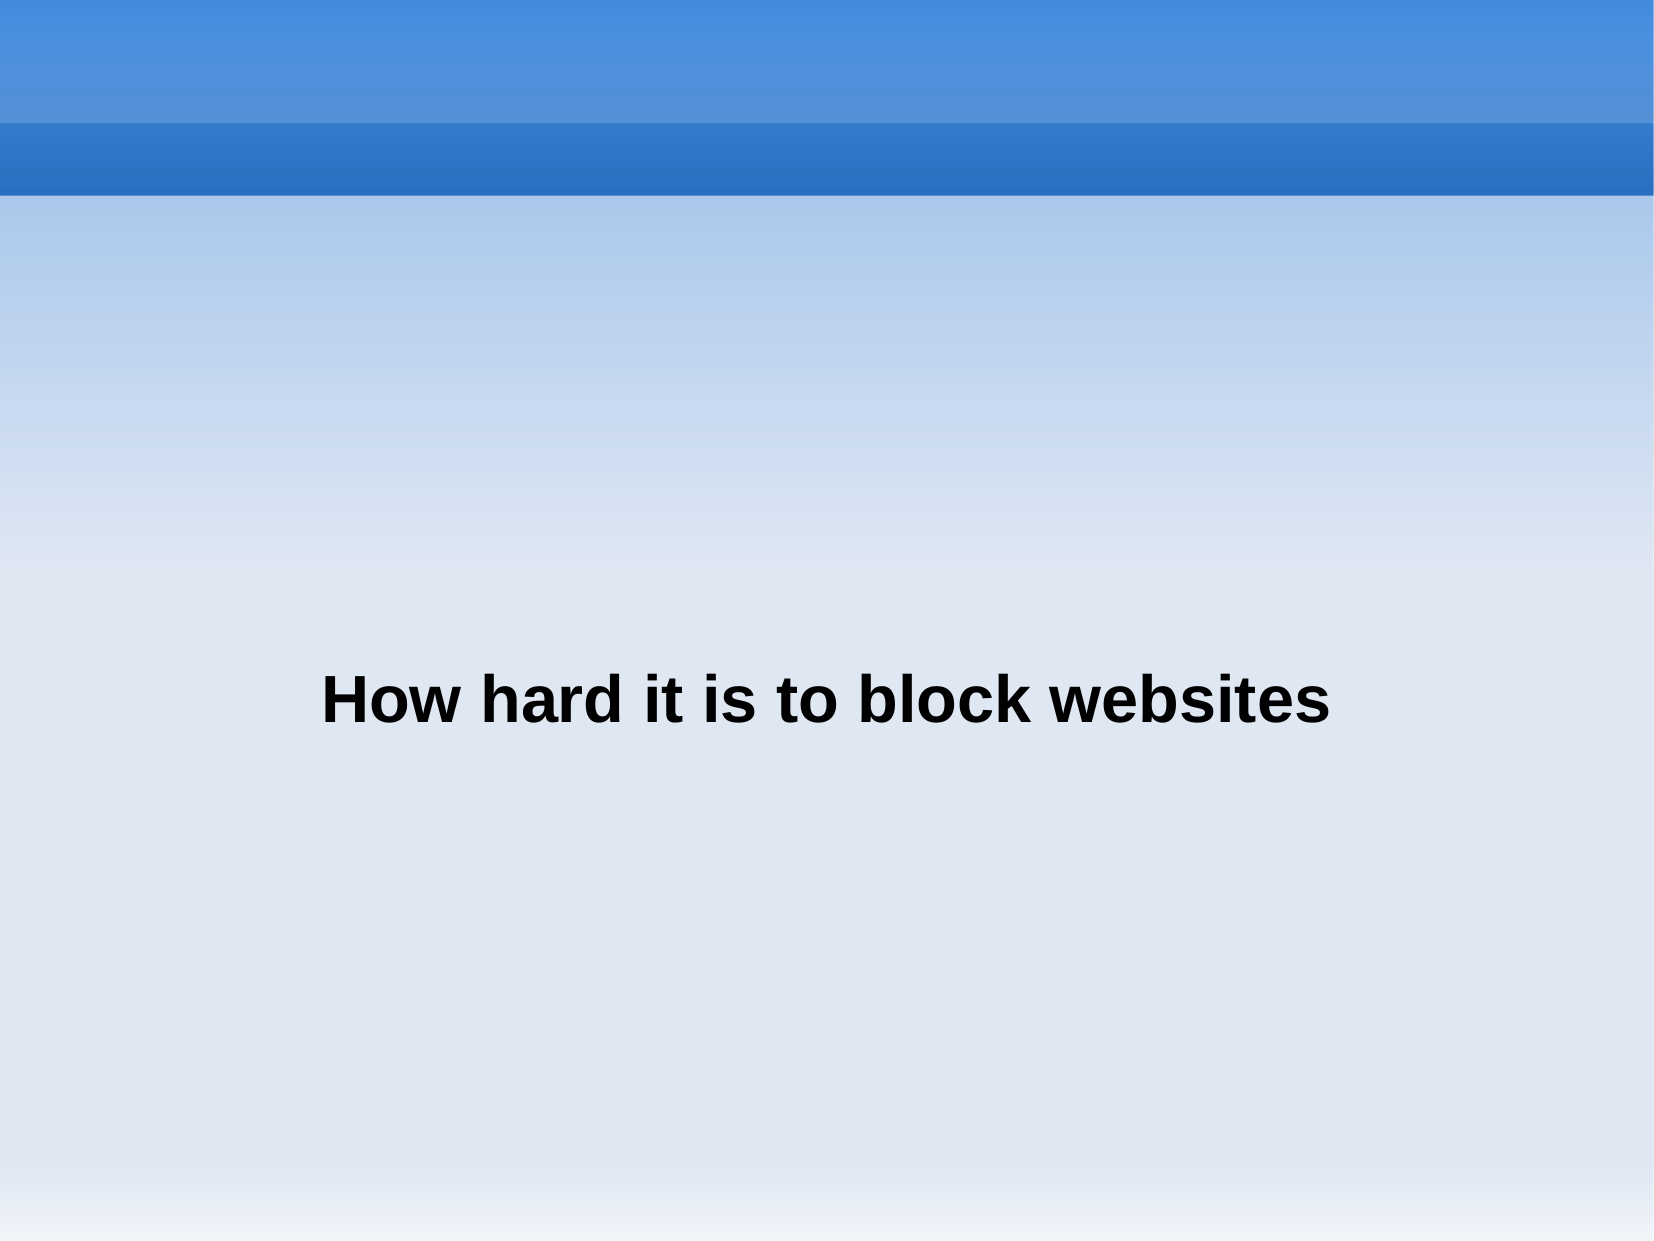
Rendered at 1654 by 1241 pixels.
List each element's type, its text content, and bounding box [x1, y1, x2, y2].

subtitle How hard it is to block websites [82, 290, 1571, 1109]
picture [0, 0, 1654, 1241]
